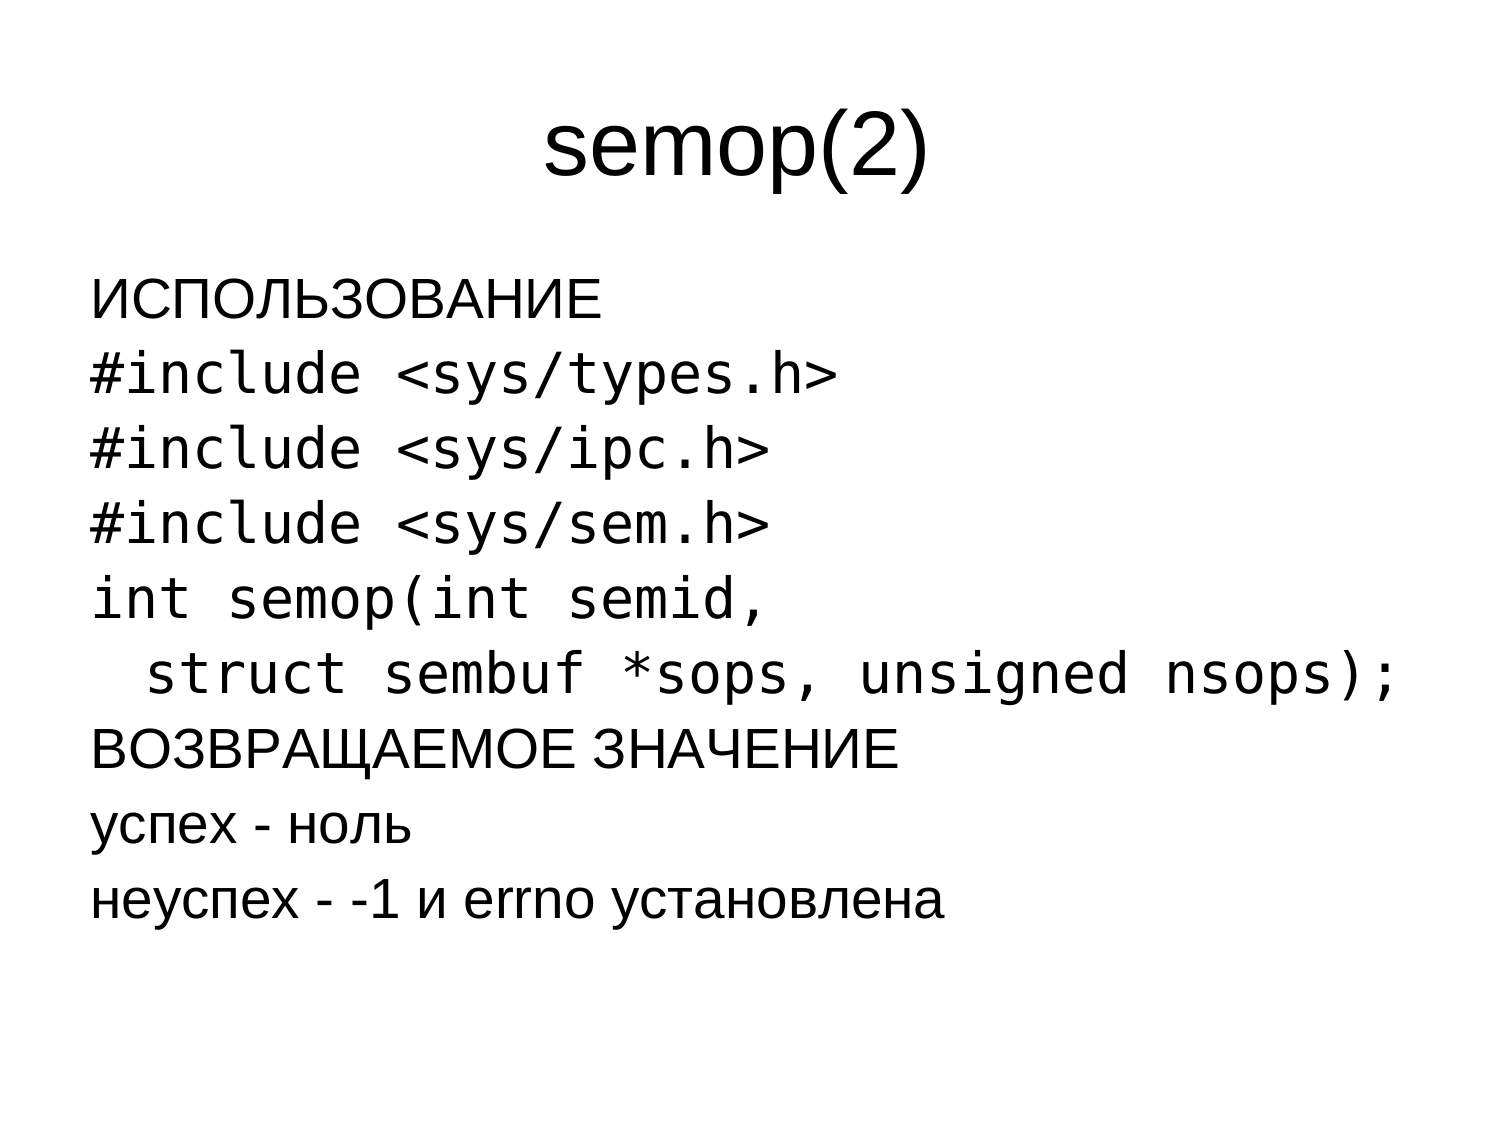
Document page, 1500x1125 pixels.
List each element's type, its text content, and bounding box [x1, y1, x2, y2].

list ИСПОЛЬЗОВАНИЕ #include <sys/types.h> #include <sys/ipc.h> #include <sys/sem.h> int semop(int semid, struct sembuf *sops, unsigned nsops); ВОЗВРАЩАЕМОЕ ЗНАЧЕНИЕ успех - ноль неуспех - -1 и errno установлена [75, 262, 1426, 1005]
title semop(2) [75, 45, 1426, 233]
